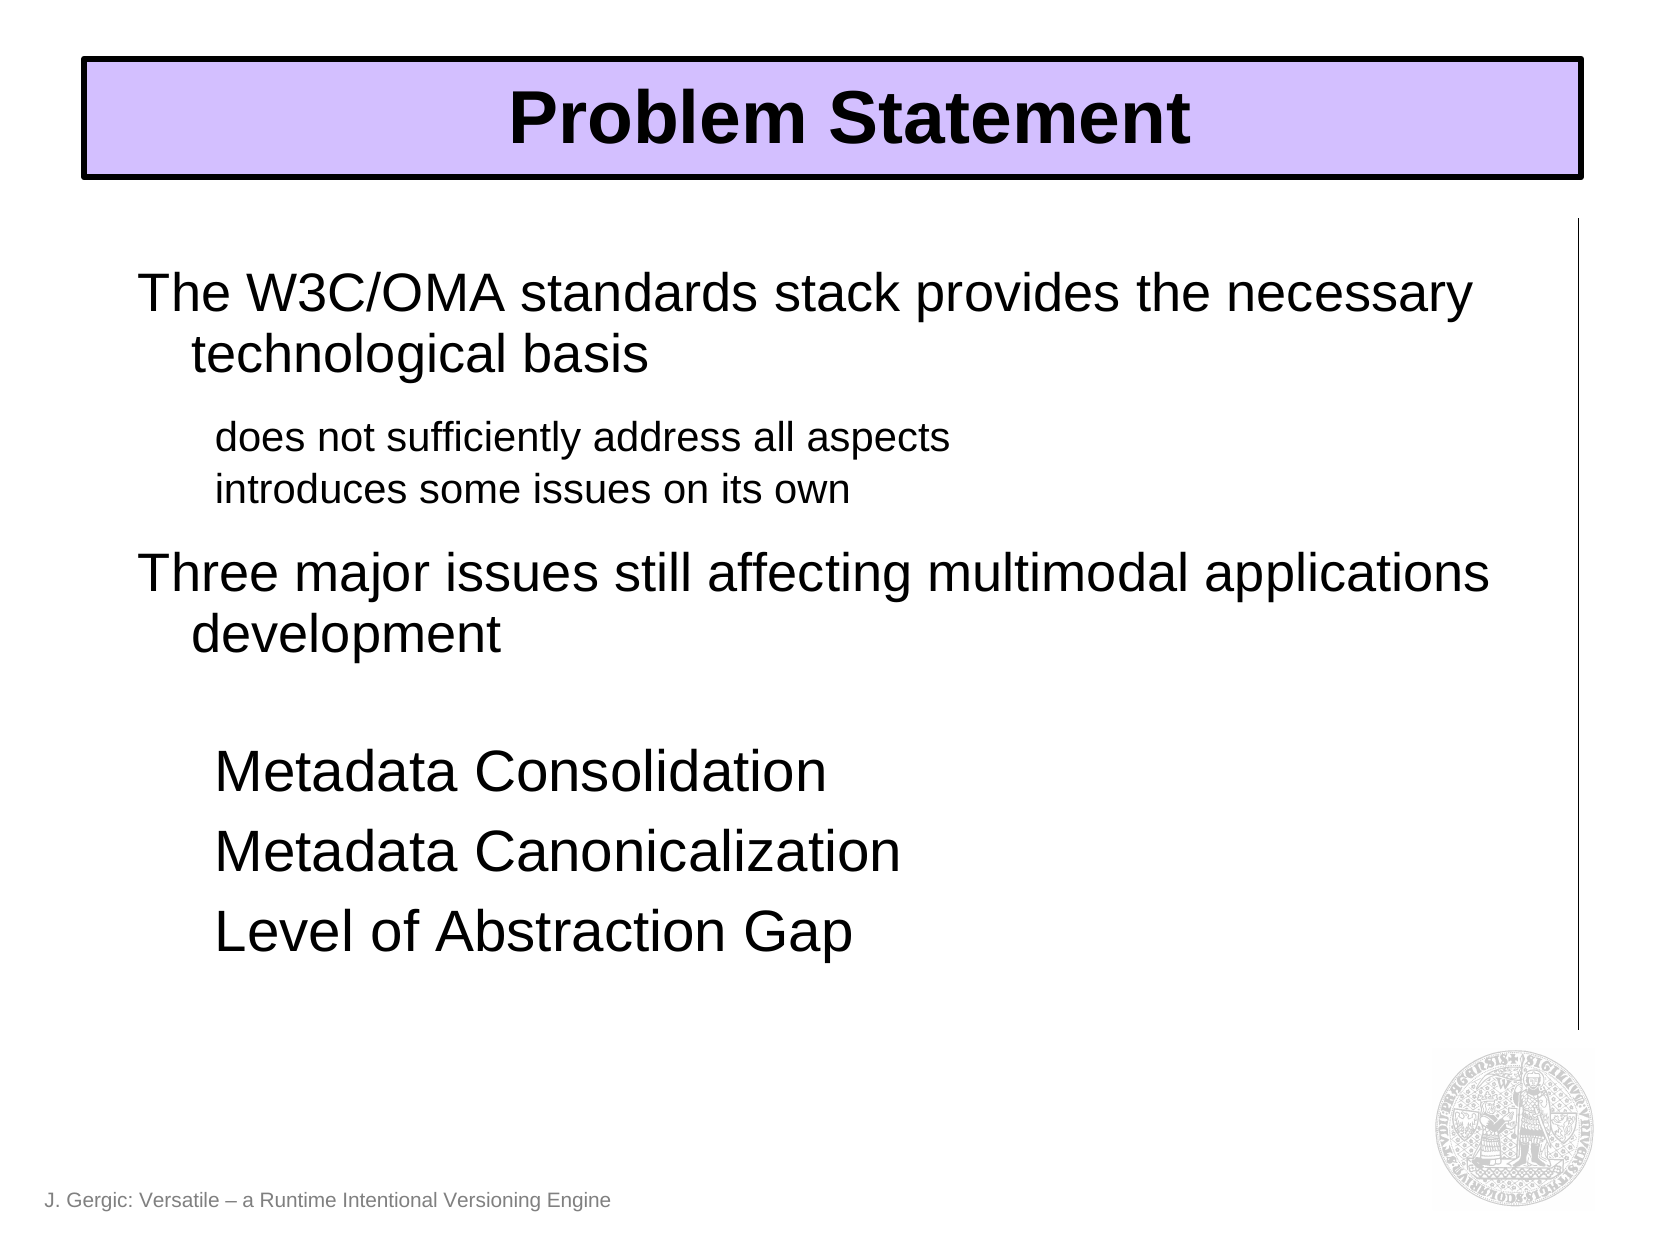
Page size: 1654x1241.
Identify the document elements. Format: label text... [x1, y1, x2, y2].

list The W3C/OMA standards stack provides the necessary technological basis does not sufficiently address all aspects introduces some issues on its own Three major issues still affecting multimodal applications development Metadata Consolidation Metadata Canonicalization Level of Abstraction Gap [120, 262, 1501, 964]
title Problem Statement [84, 58, 1582, 178]
picture [1432, 1048, 1595, 1211]
